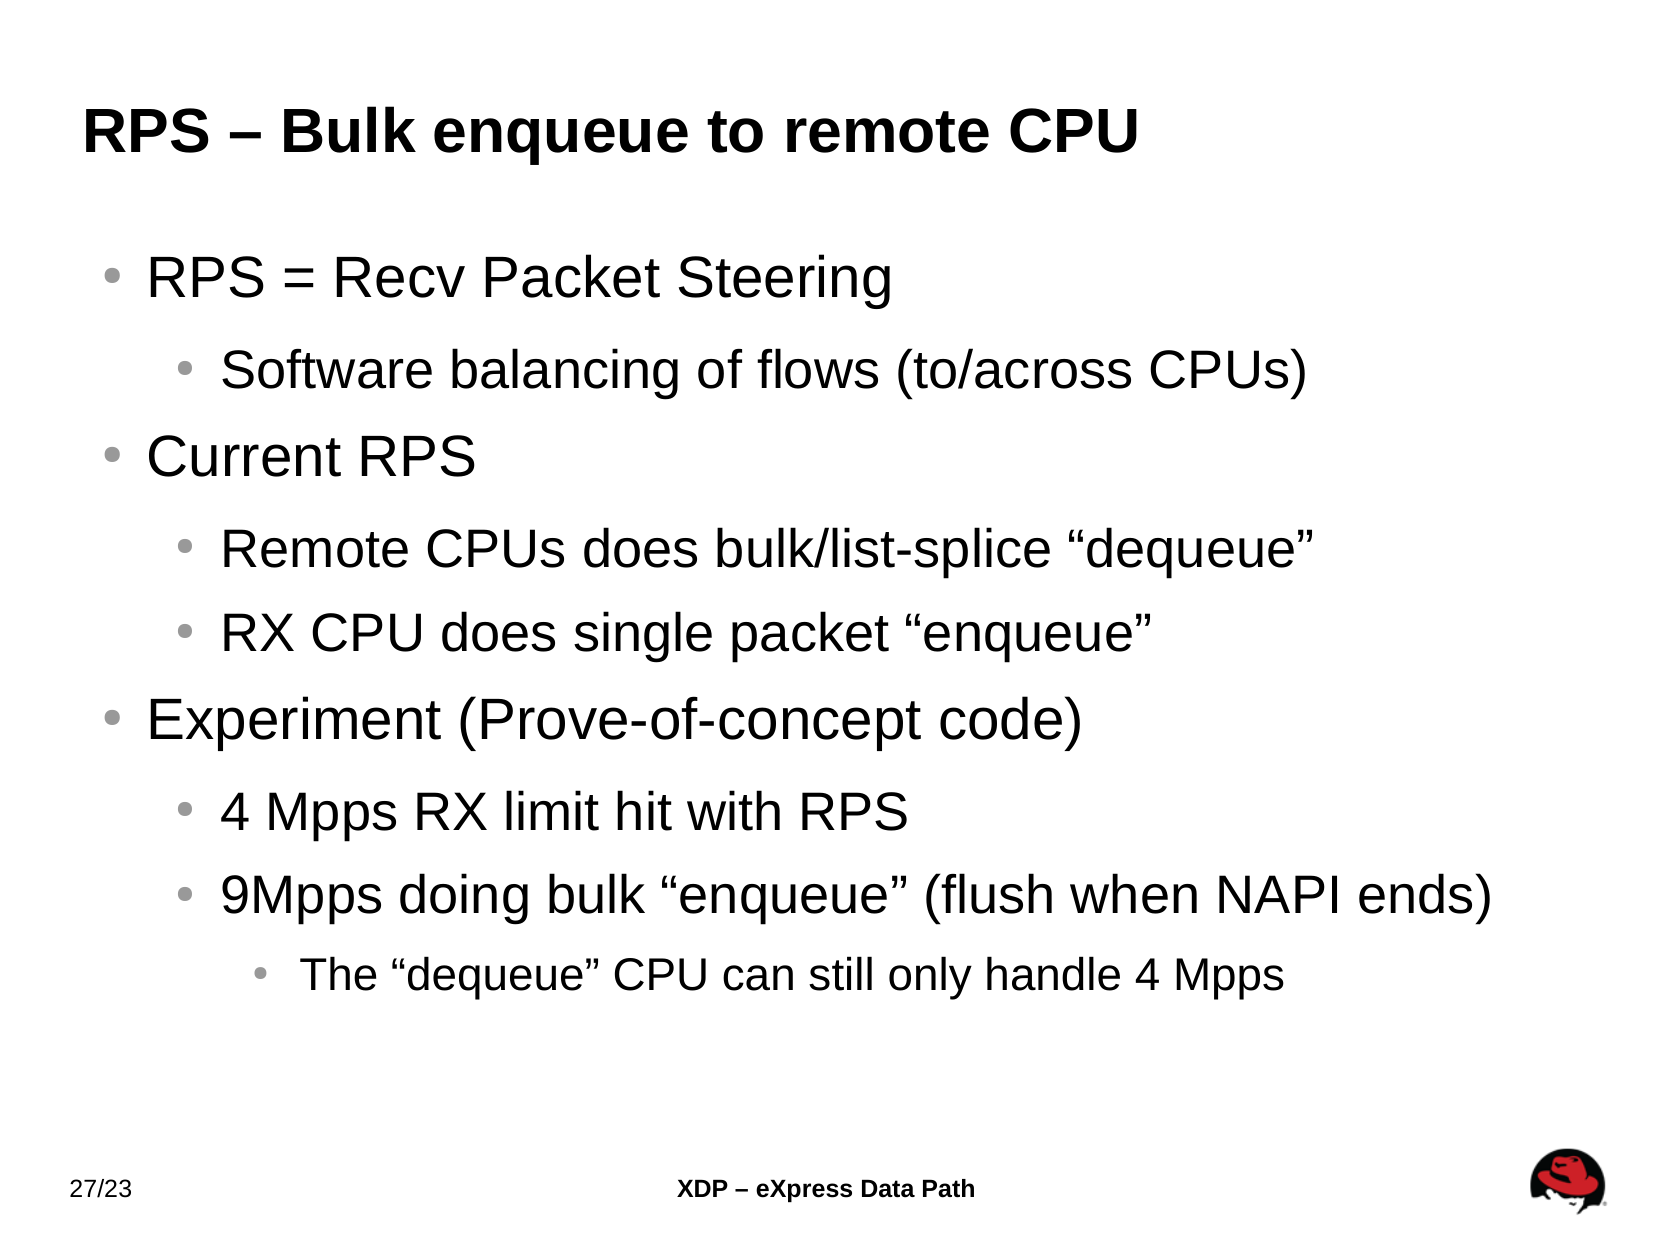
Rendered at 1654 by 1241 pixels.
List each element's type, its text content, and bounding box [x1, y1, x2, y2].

title RPS – Bulk enqueue to remote CPU [82, 37, 1571, 226]
picture [1529, 1146, 1613, 1224]
list RPS = Recv Packet Steering Software balancing of flows (to/across CPUs) Current RPS Remote CPUs does bulk/list-splice “dequeue” RX CPU does single packet “enqueue” Experiment (Prove-of-concept code) 4 Mpps RX limit hit with RPS 9Mpps doing bulk “enqueue” (flush when NAPI ends) The “dequeue” CPU can still only handle 4 Mpps [86, 244, 1576, 1039]
